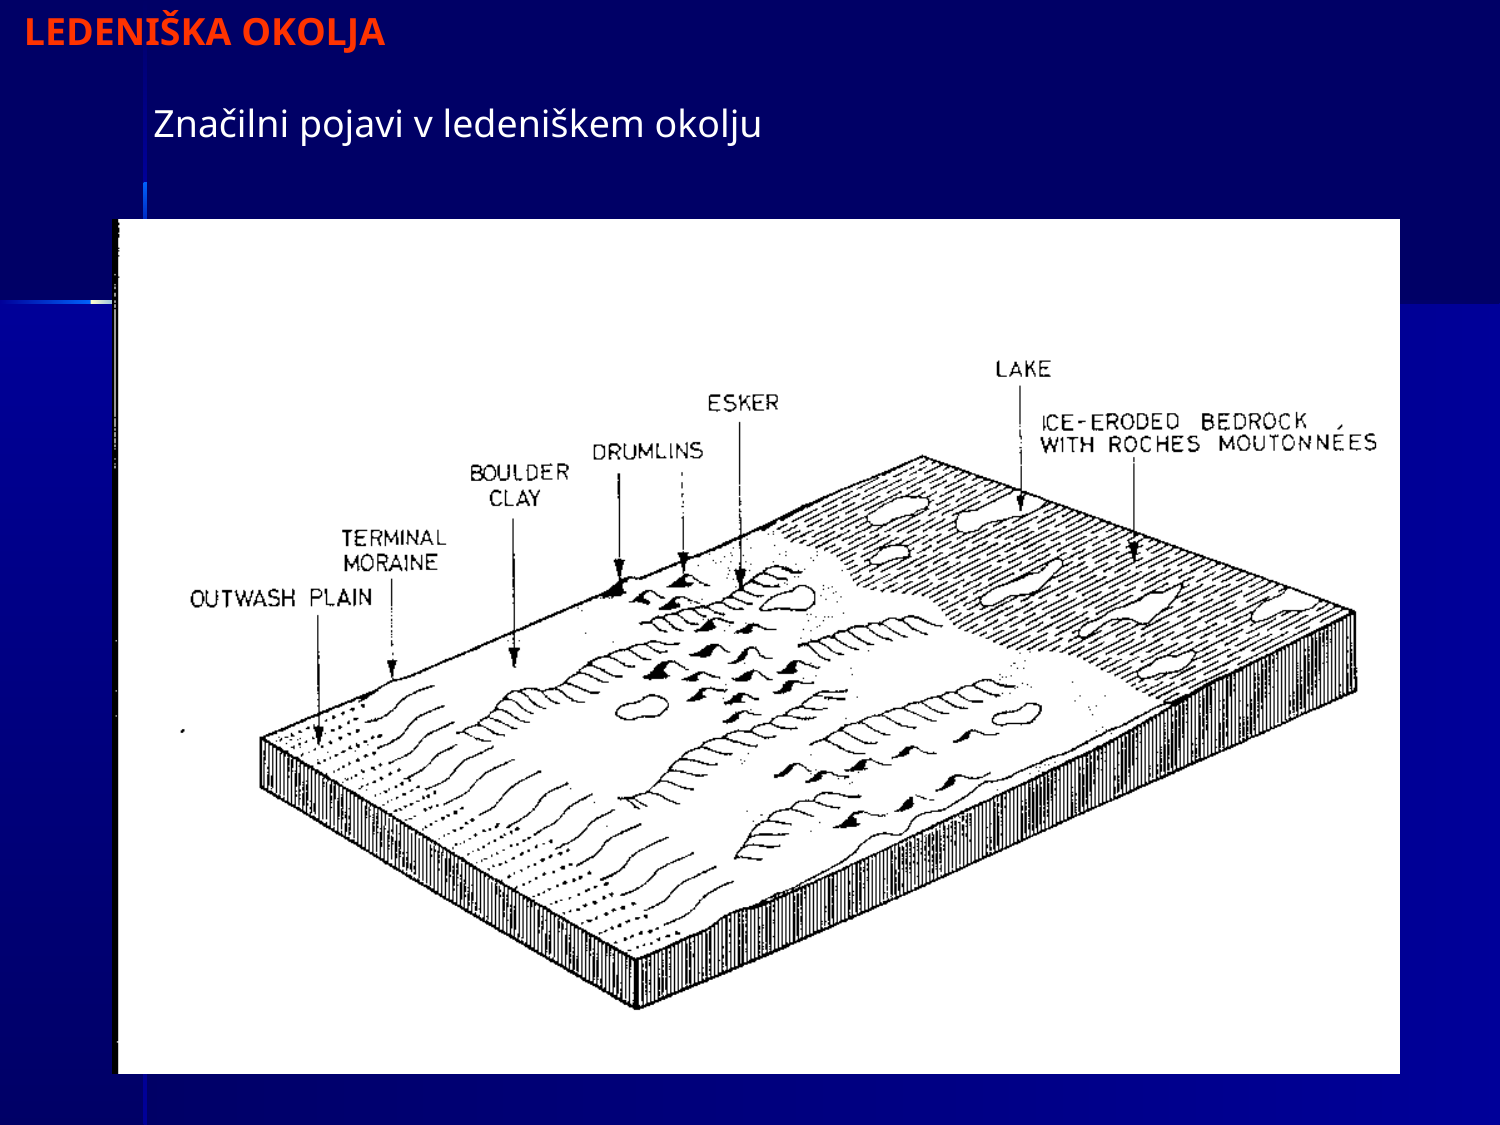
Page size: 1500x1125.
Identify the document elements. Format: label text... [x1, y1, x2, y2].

picture [112, 219, 1400, 1074]
text_box Značilni pojavi v ledeniškem okolju [138, 92, 779, 153]
text_box LEDENIŠKA OKOLJA [9, 0, 401, 61]
